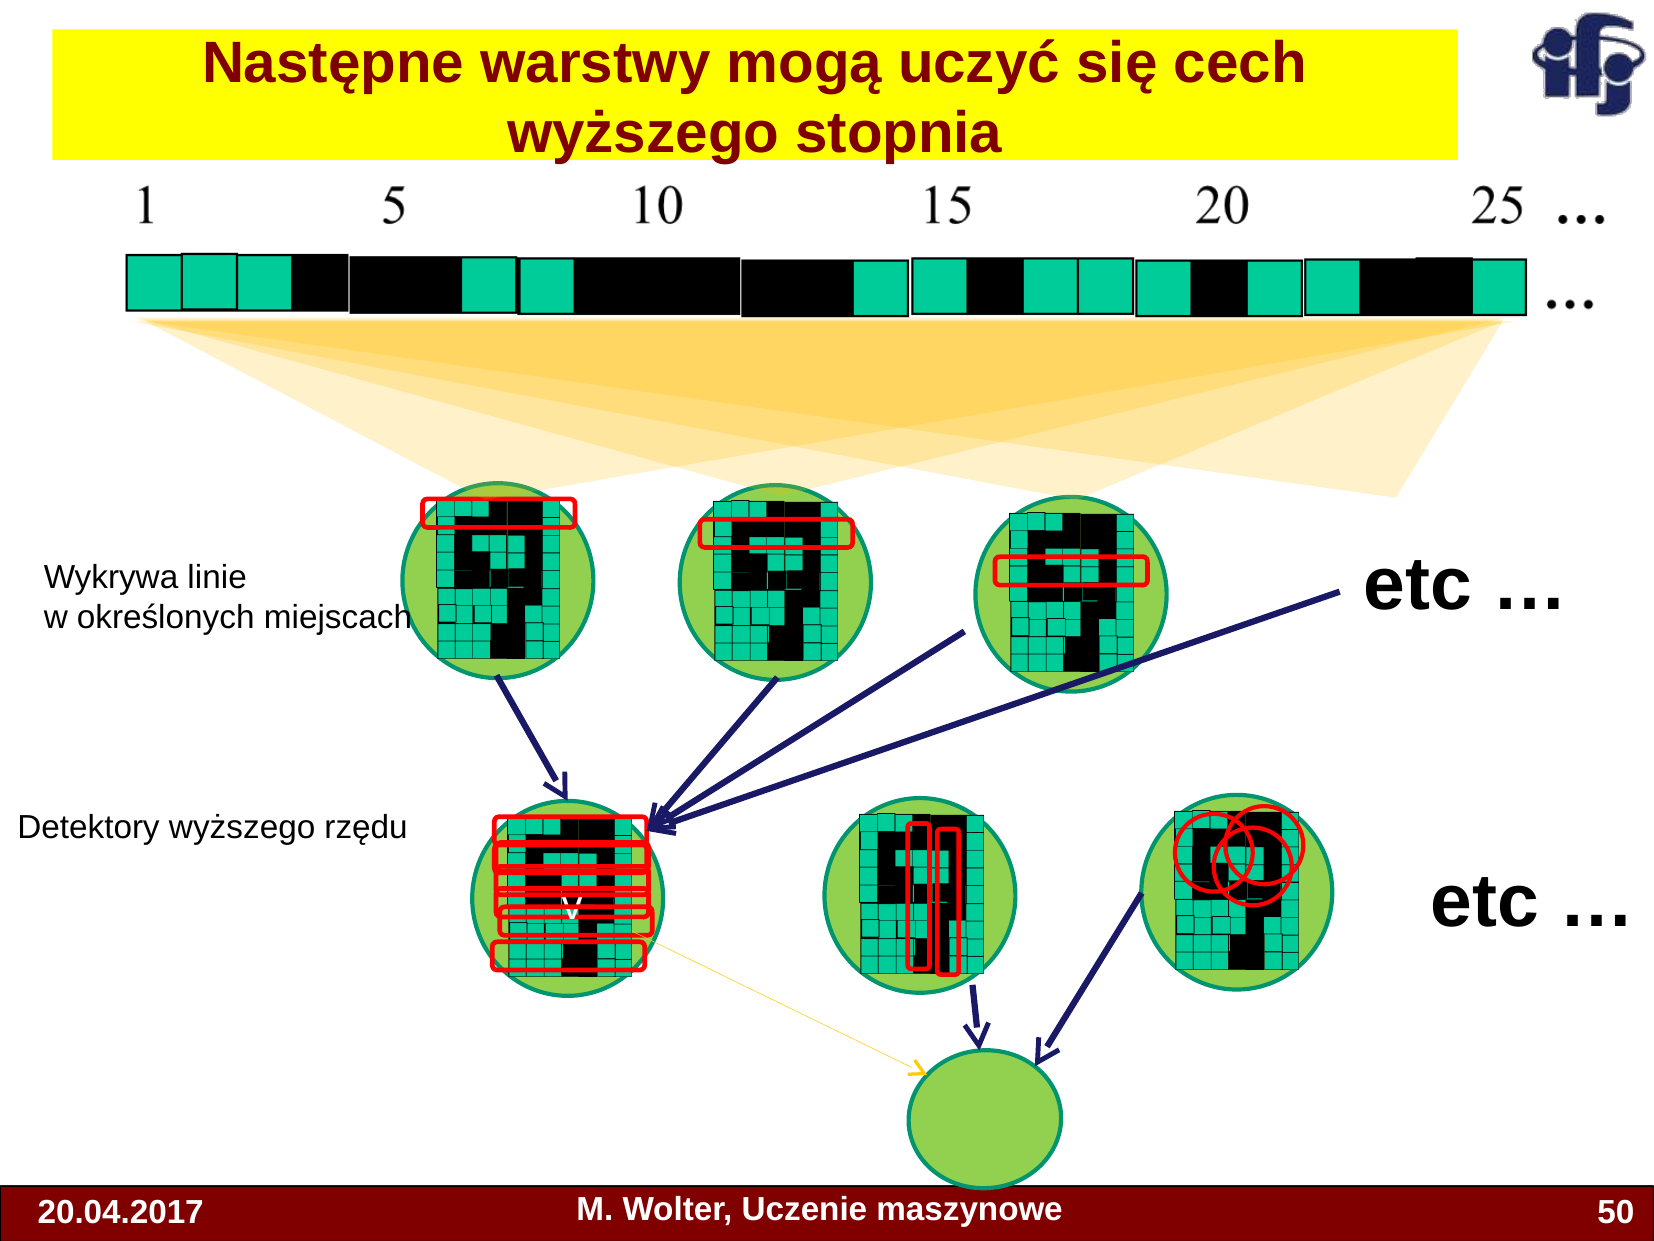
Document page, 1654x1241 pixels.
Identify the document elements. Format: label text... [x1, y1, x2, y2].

picture [507, 945, 632, 967]
picture [1525, 0, 1654, 129]
text_box [1185, 970, 1287, 987]
text_box [495, 945, 507, 967]
picture [507, 973, 632, 977]
text_box [1135, 559, 1145, 582]
text_box Wykrywa linie w określonych miejscach [0, 547, 428, 643]
text_box [1071, 673, 1121, 689]
picture [1174, 866, 1299, 970]
text_box [499, 876, 507, 888]
picture [436, 530, 560, 659]
text_box [984, 829, 1013, 963]
text_box [561, 512, 572, 525]
text_box etc … [1380, 843, 1650, 949]
text_box [725, 661, 824, 677]
title Następne warstwy mogą uczyć się cech wyższego stopnia [52, 29, 1458, 160]
picture [98, 153, 1654, 355]
text_box [827, 825, 859, 966]
picture [1288, 810, 1299, 821]
text_box v [574, 910, 649, 917]
text_box [998, 559, 1009, 582]
text_box v [503, 910, 568, 917]
picture [1009, 559, 1134, 582]
text_box [632, 938, 650, 946]
text_box v [496, 888, 649, 915]
text_box [703, 522, 713, 545]
text_box [412, 528, 436, 650]
picture [1174, 810, 1241, 839]
text_box [838, 535, 868, 651]
picture [1009, 588, 1134, 673]
text_box [649, 859, 660, 928]
text_box [527, 804, 608, 814]
picture [1239, 810, 1299, 865]
text_box [1299, 825, 1329, 961]
picture [1248, 830, 1289, 882]
text_box [632, 875, 646, 888]
picture [859, 813, 984, 974]
text_box [839, 522, 850, 545]
picture [507, 820, 632, 840]
text_box [132, 317, 1515, 512]
text_box [560, 529, 591, 650]
picture [713, 500, 838, 516]
picture [1216, 847, 1239, 888]
text_box etc … [1313, 527, 1583, 633]
text_box [633, 832, 640, 840]
text_box [876, 801, 964, 813]
picture [507, 848, 632, 864]
picture [940, 832, 956, 972]
picture [436, 502, 560, 525]
text_box [1134, 527, 1164, 659]
picture [1228, 832, 1250, 874]
picture [713, 550, 838, 661]
text_box [1021, 673, 1091, 687]
picture [1231, 824, 1239, 831]
text_box [499, 848, 507, 864]
text_box [632, 945, 642, 967]
text_box [1193, 798, 1268, 810]
picture [713, 522, 838, 545]
text_box [632, 915, 649, 932]
text_box [870, 974, 969, 990]
text_box [497, 828, 507, 840]
text_box [447, 659, 547, 675]
text_box [1144, 824, 1174, 961]
picture [1228, 881, 1286, 903]
text_box [475, 845, 507, 947]
text_box [683, 533, 713, 652]
text_box [978, 525, 1009, 664]
text_box Detektory wyższego rzędu [0, 797, 424, 893]
text_box [633, 848, 644, 864]
picture [1178, 816, 1230, 889]
picture [507, 876, 632, 888]
picture [507, 917, 632, 932]
picture [1009, 512, 1134, 554]
picture [1117, 667, 1134, 673]
text_box [517, 977, 616, 993]
text_box [911, 1053, 1058, 1185]
text_box [503, 917, 507, 932]
text_box [425, 511, 436, 525]
